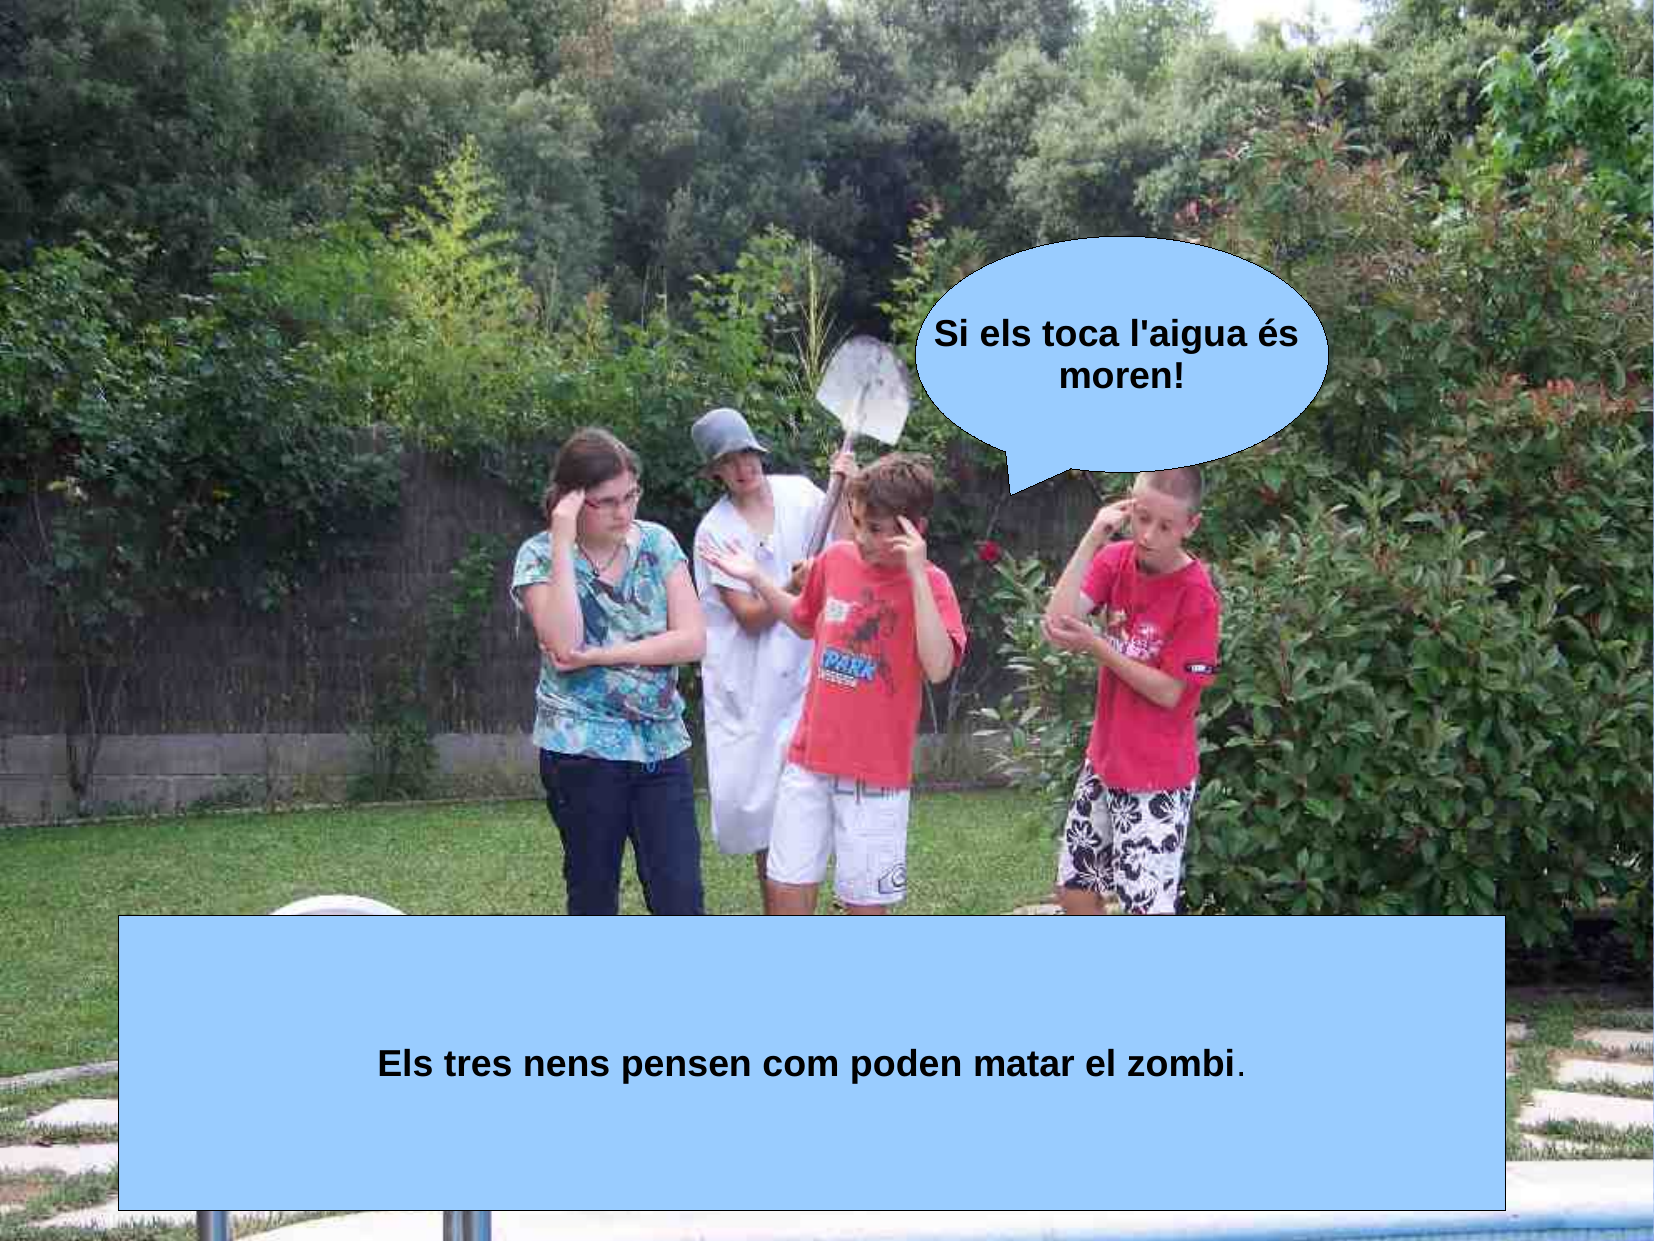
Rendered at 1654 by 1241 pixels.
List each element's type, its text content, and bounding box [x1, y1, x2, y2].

text_box Si els toca l'aigua és moren! [915, 236, 1329, 496]
text_box Els tres nens pensen com poden matar el zombi. [118, 915, 1506, 1211]
picture [0, 0, 1654, 1241]
